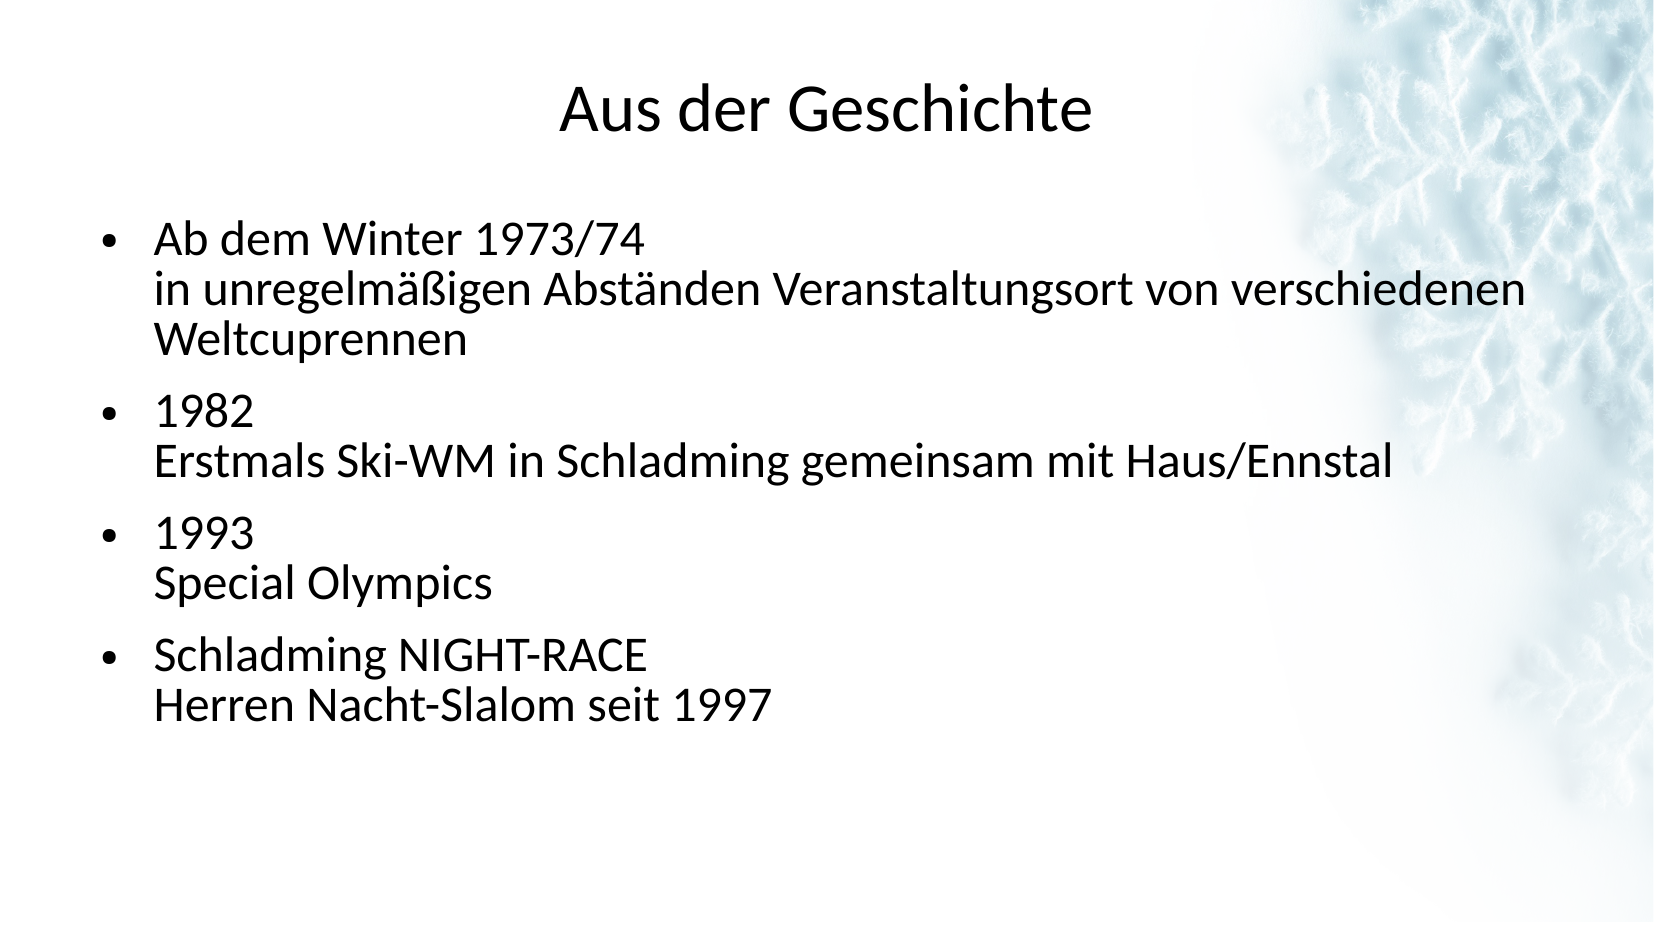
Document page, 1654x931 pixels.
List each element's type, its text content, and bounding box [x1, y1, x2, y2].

title Aus der Geschichte [82, 37, 1571, 193]
picture [1192, 0, 1654, 922]
list Ab dem Winter 1973/74 in unregelmäßigen Abständen Veranstaltungsort von verschiedenen Weltcuprennen 1982 Erstmals Ski-WM in Schladming gemeinsam mit Haus/Ennstal 1993 Special Olympics Schladming NIGHT-RACE Herren Nacht-Slalom seit 1997 [82, 217, 1538, 807]
